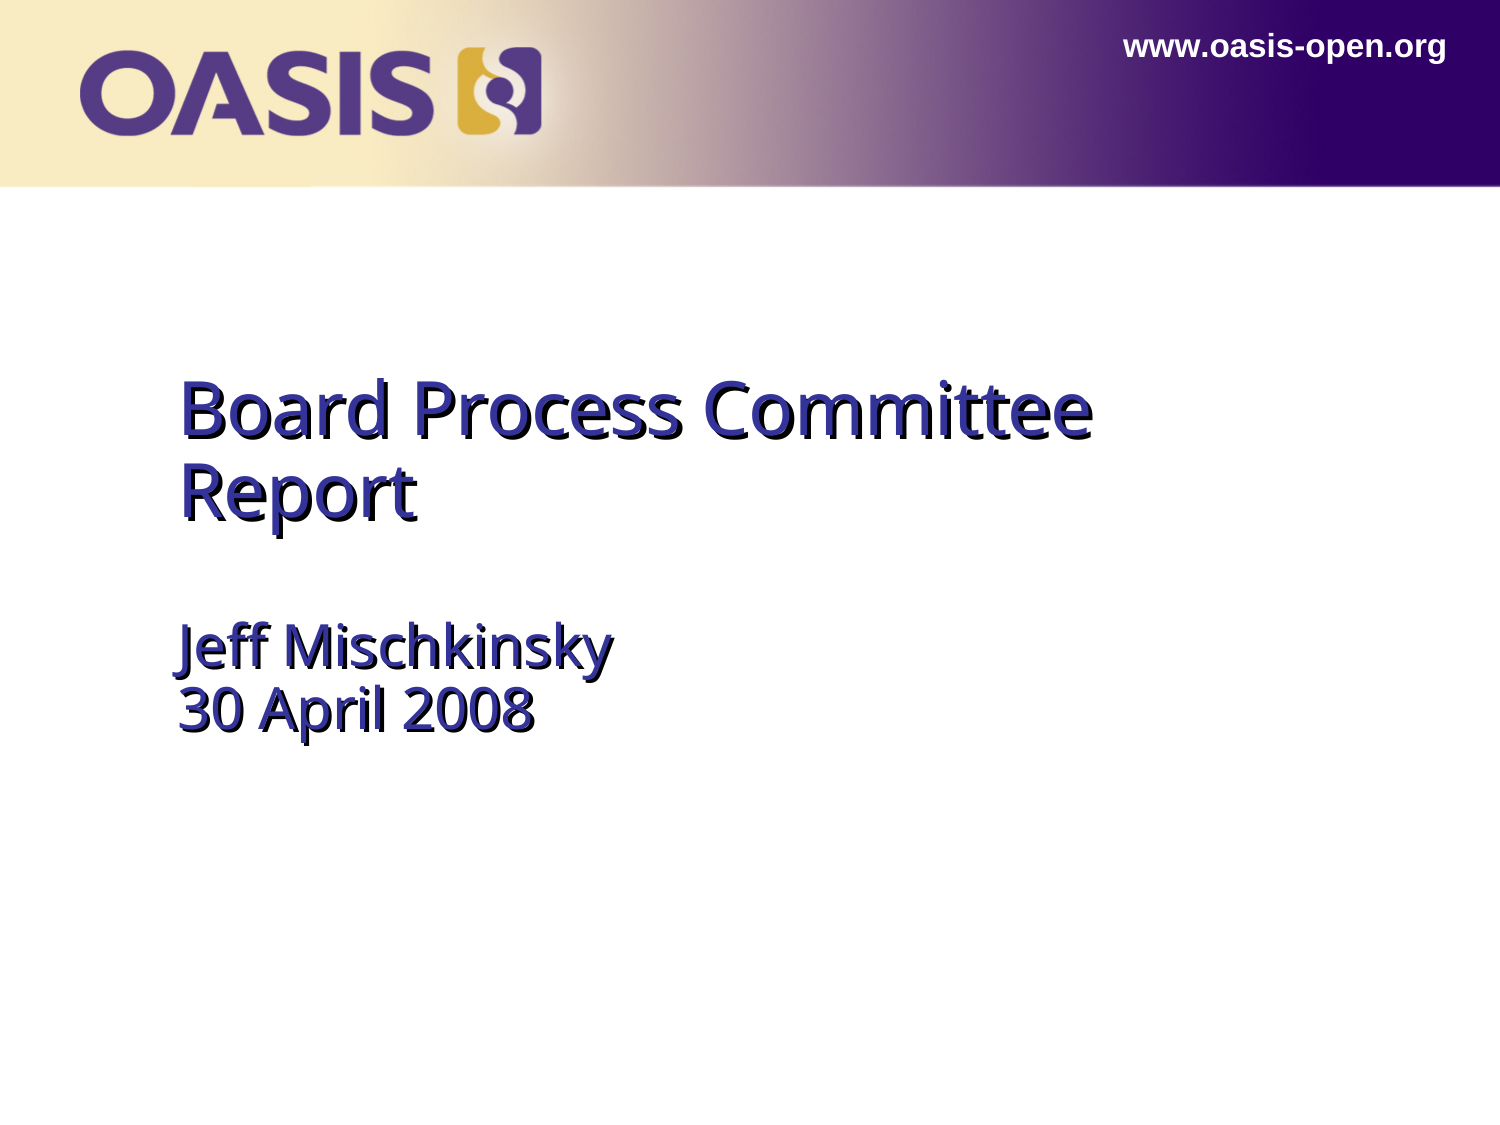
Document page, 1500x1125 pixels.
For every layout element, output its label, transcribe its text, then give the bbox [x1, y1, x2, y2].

text_box www.oasis-open.org [1037, 19, 1463, 73]
list [149, 637, 1400, 1047]
picture [0, 0, 1500, 1125]
title Board Process Committee Report Jeff Mischkinsky 30 April 2008 [162, 387, 1313, 637]
